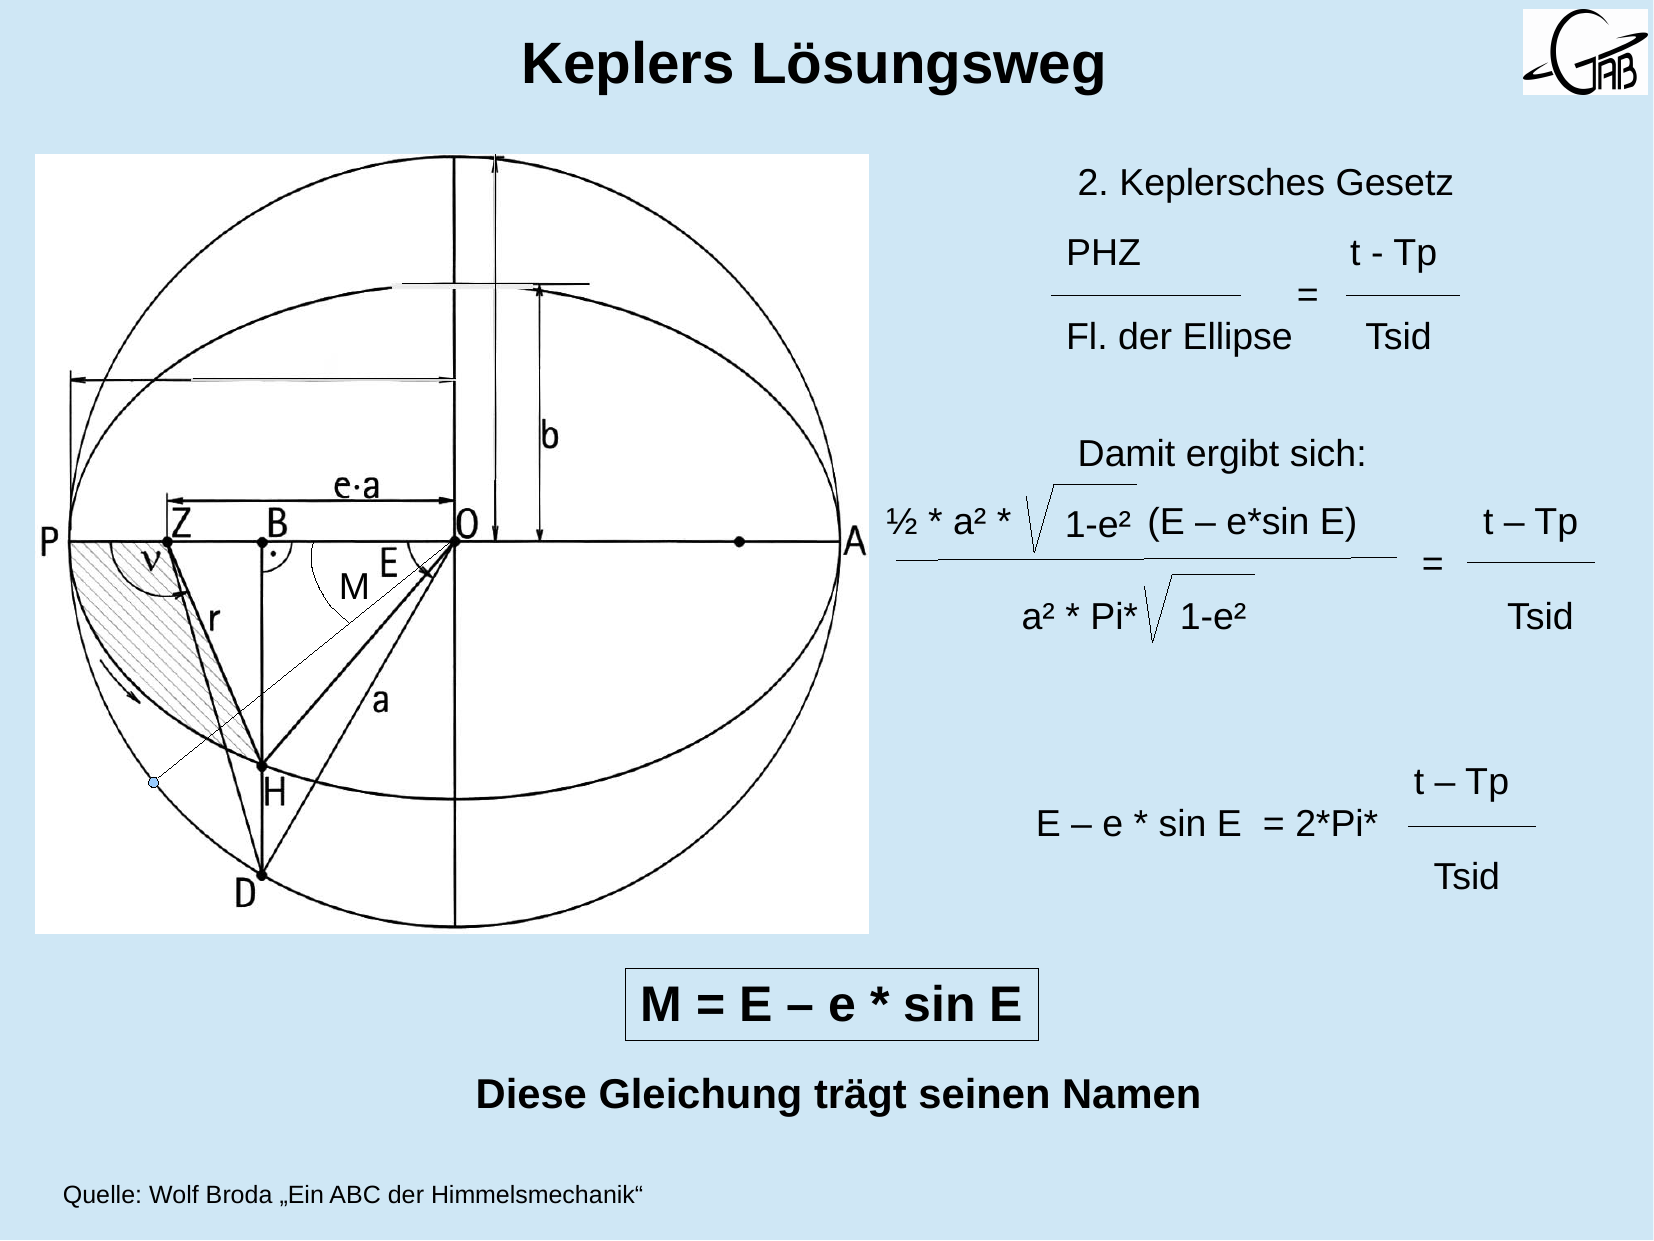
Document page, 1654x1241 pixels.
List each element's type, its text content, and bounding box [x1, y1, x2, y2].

chart [679, 656, 781, 708]
text_box Diese Gleichung trägt seinen Namen [460, 1062, 1217, 1126]
text_box Keplers Lösungsweg [506, 23, 1123, 106]
text_box 2. Keplersches Gesetz [1062, 153, 1470, 211]
text_box M = E – e * sin E [625, 968, 1039, 1041]
text_box Tsid [1009, 847, 1515, 905]
text_box Damit ergibt sich: [1062, 425, 1382, 483]
text_box M [324, 557, 365, 615]
text_box a² * Pi* 1-e² Tsid [1006, 588, 1591, 646]
text_box t – Tp E – e * sin E = 2*Pi* [874, 753, 1646, 937]
picture [35, 154, 869, 934]
text_box PHZ t - Tp = Fl. der Ellipse Tsid [1051, 224, 1481, 366]
text_box 1-e² [924, 496, 1147, 553]
text_box Quelle: Wolf Broda „Ein ABC der Himmelsmechanik“ [48, 1173, 662, 1217]
picture [1523, 9, 1648, 95]
text_box [148, 777, 159, 788]
text_box ½ * a² * (E – e*sin E) t – Tp = [871, 493, 1595, 677]
